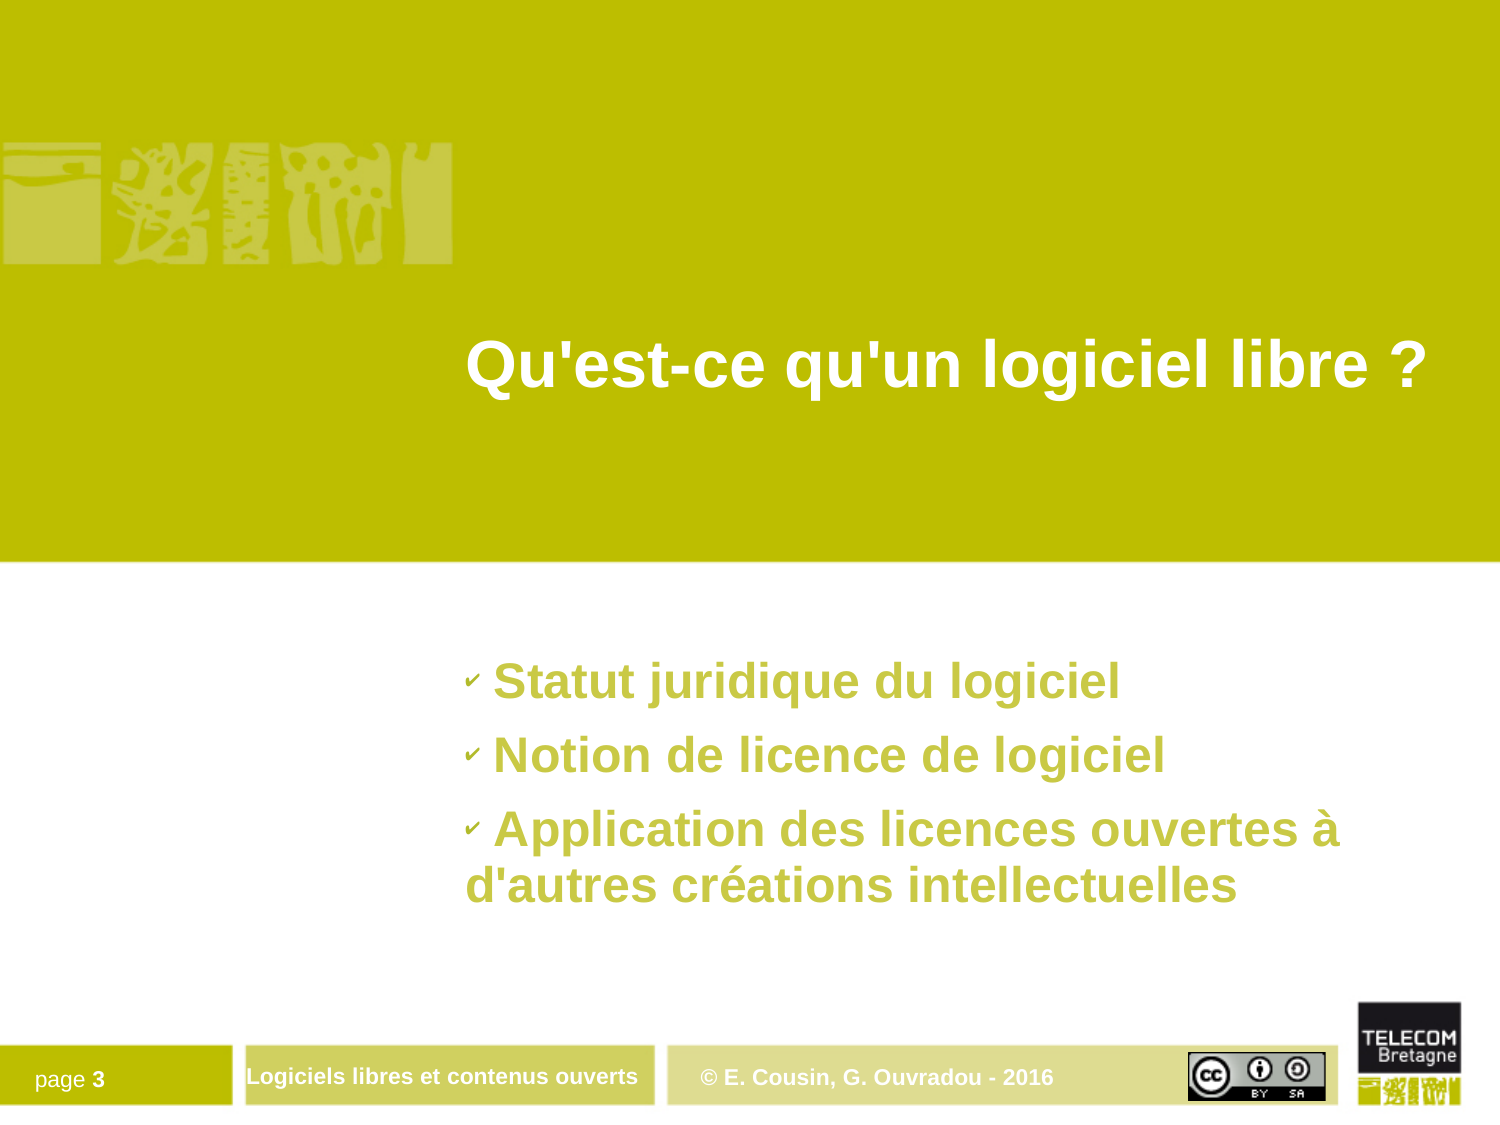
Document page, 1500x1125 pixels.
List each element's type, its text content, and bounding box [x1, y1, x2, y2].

picture [0, 0, 1500, 1125]
title Qu'est-ce qu'un logiciel libre ? [465, 202, 1459, 526]
list Statut juridique du logiciel Notion de licence de logiciel Application des licences ouvertes à d'autres créations intellectuelles [465, 653, 1459, 1034]
